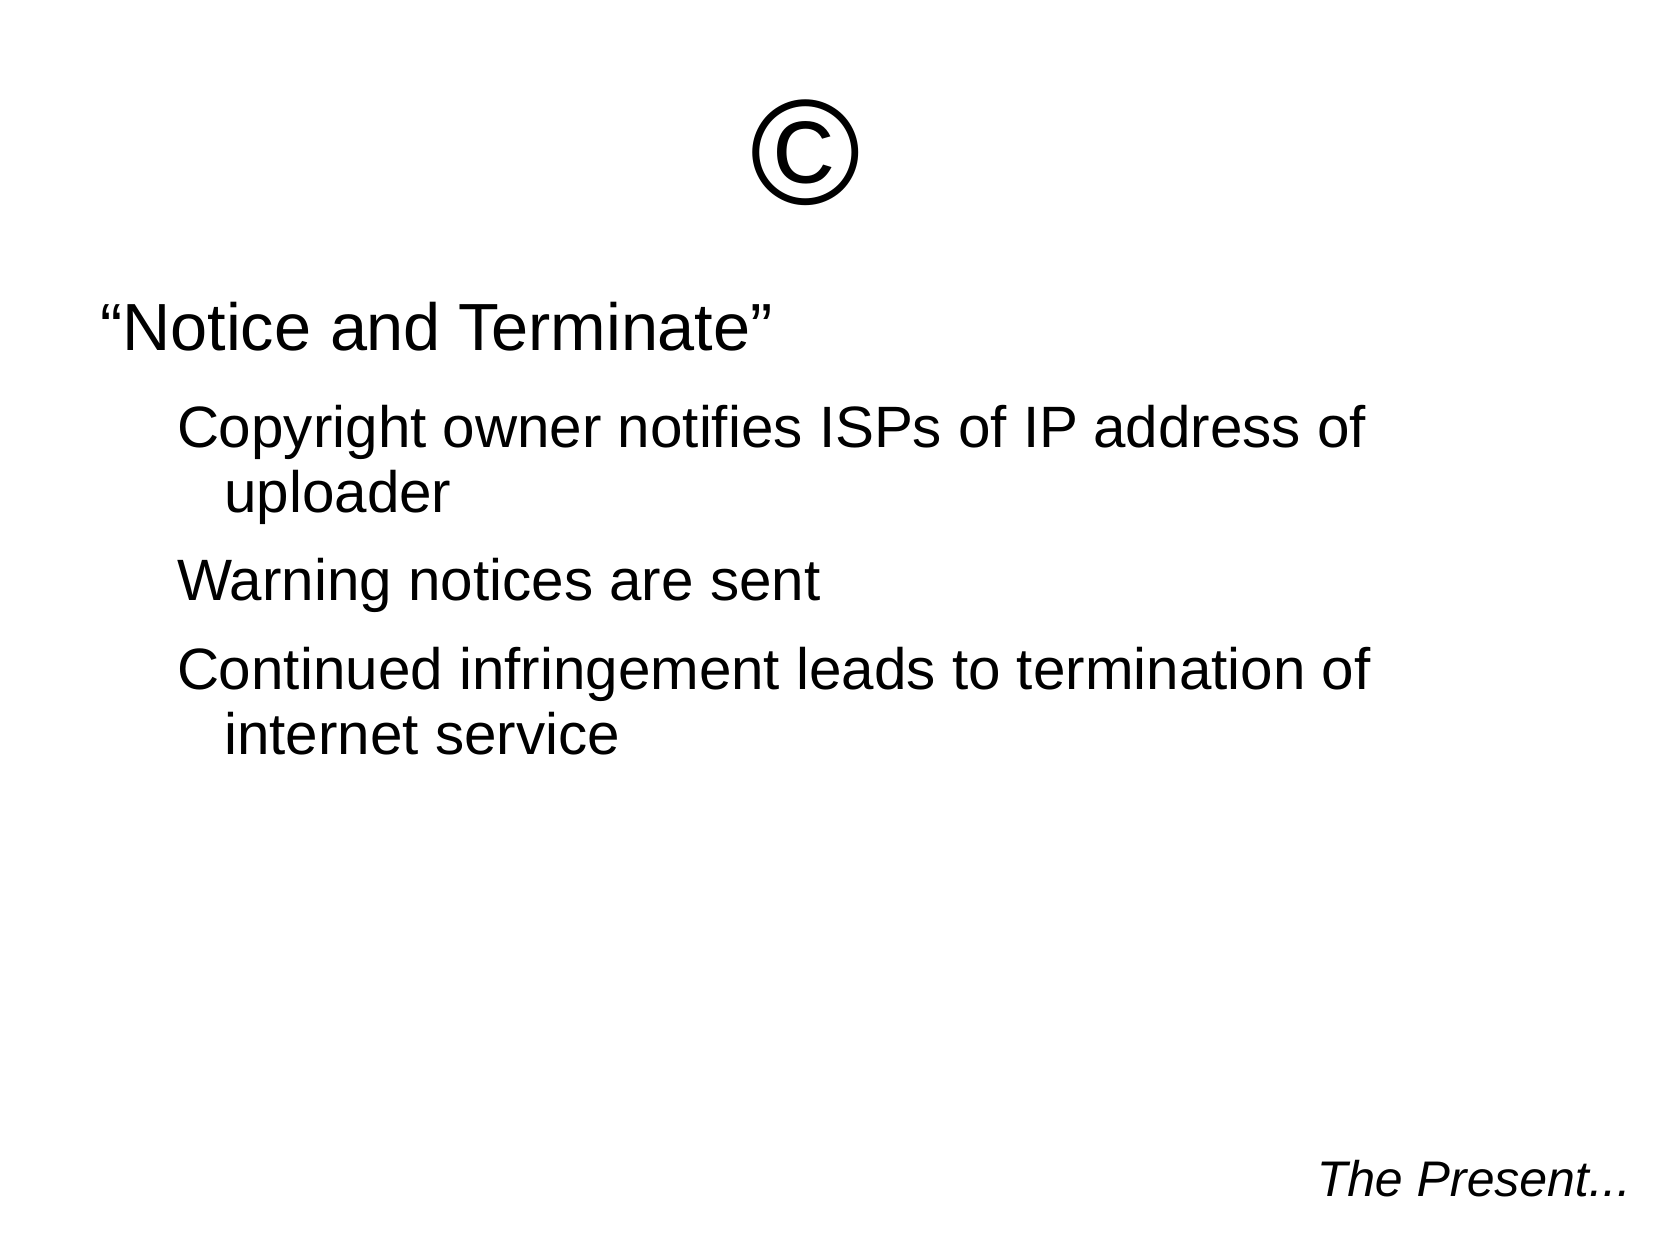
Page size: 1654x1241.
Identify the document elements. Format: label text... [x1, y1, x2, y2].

title © [82, 49, 1571, 257]
text_box The Present... [1316, 1151, 1625, 1208]
list “Notice and Terminate” Copyright owner notifies ISPs of IP address of uploader Warning notices are sent Continued infringement leads to termination of internet service [82, 290, 1571, 1109]
